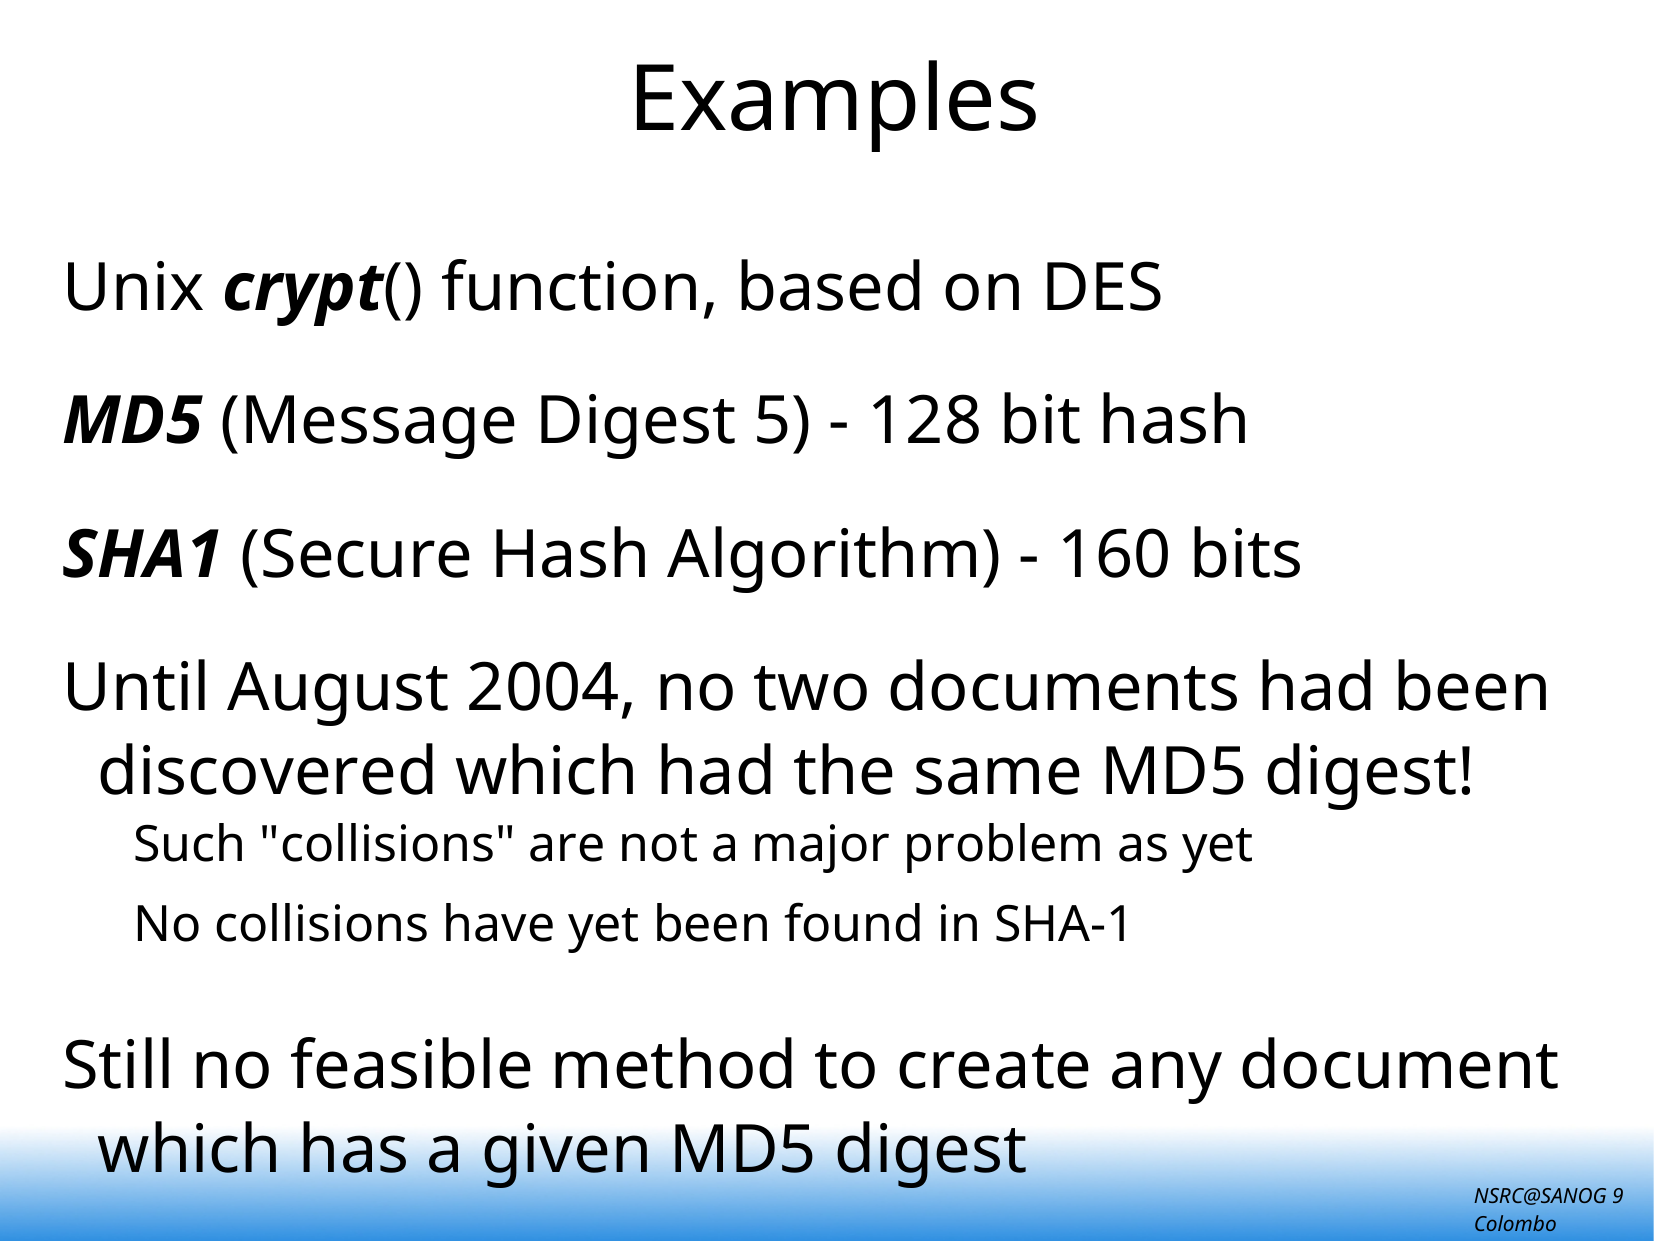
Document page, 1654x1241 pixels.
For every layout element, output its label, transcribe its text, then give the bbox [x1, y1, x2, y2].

picture [0, 1124, 1654, 1241]
title Examples [592, 32, 1077, 149]
list Unix crypt() function, based on DES MD5 (Message Digest 5) - 128 bit hash SHA1 (Secure Hash Algorithm) - 160 bits Until August 2004, no two documents had been discovered which had the same MD5 digest! Such "collisions" are not a major problem as yet No collisions have yet been found in SHA-1 Still no feasible method to create any document which has a given MD5 digest [26, 243, 1567, 1188]
picture [1479, 1188, 1486, 1200]
